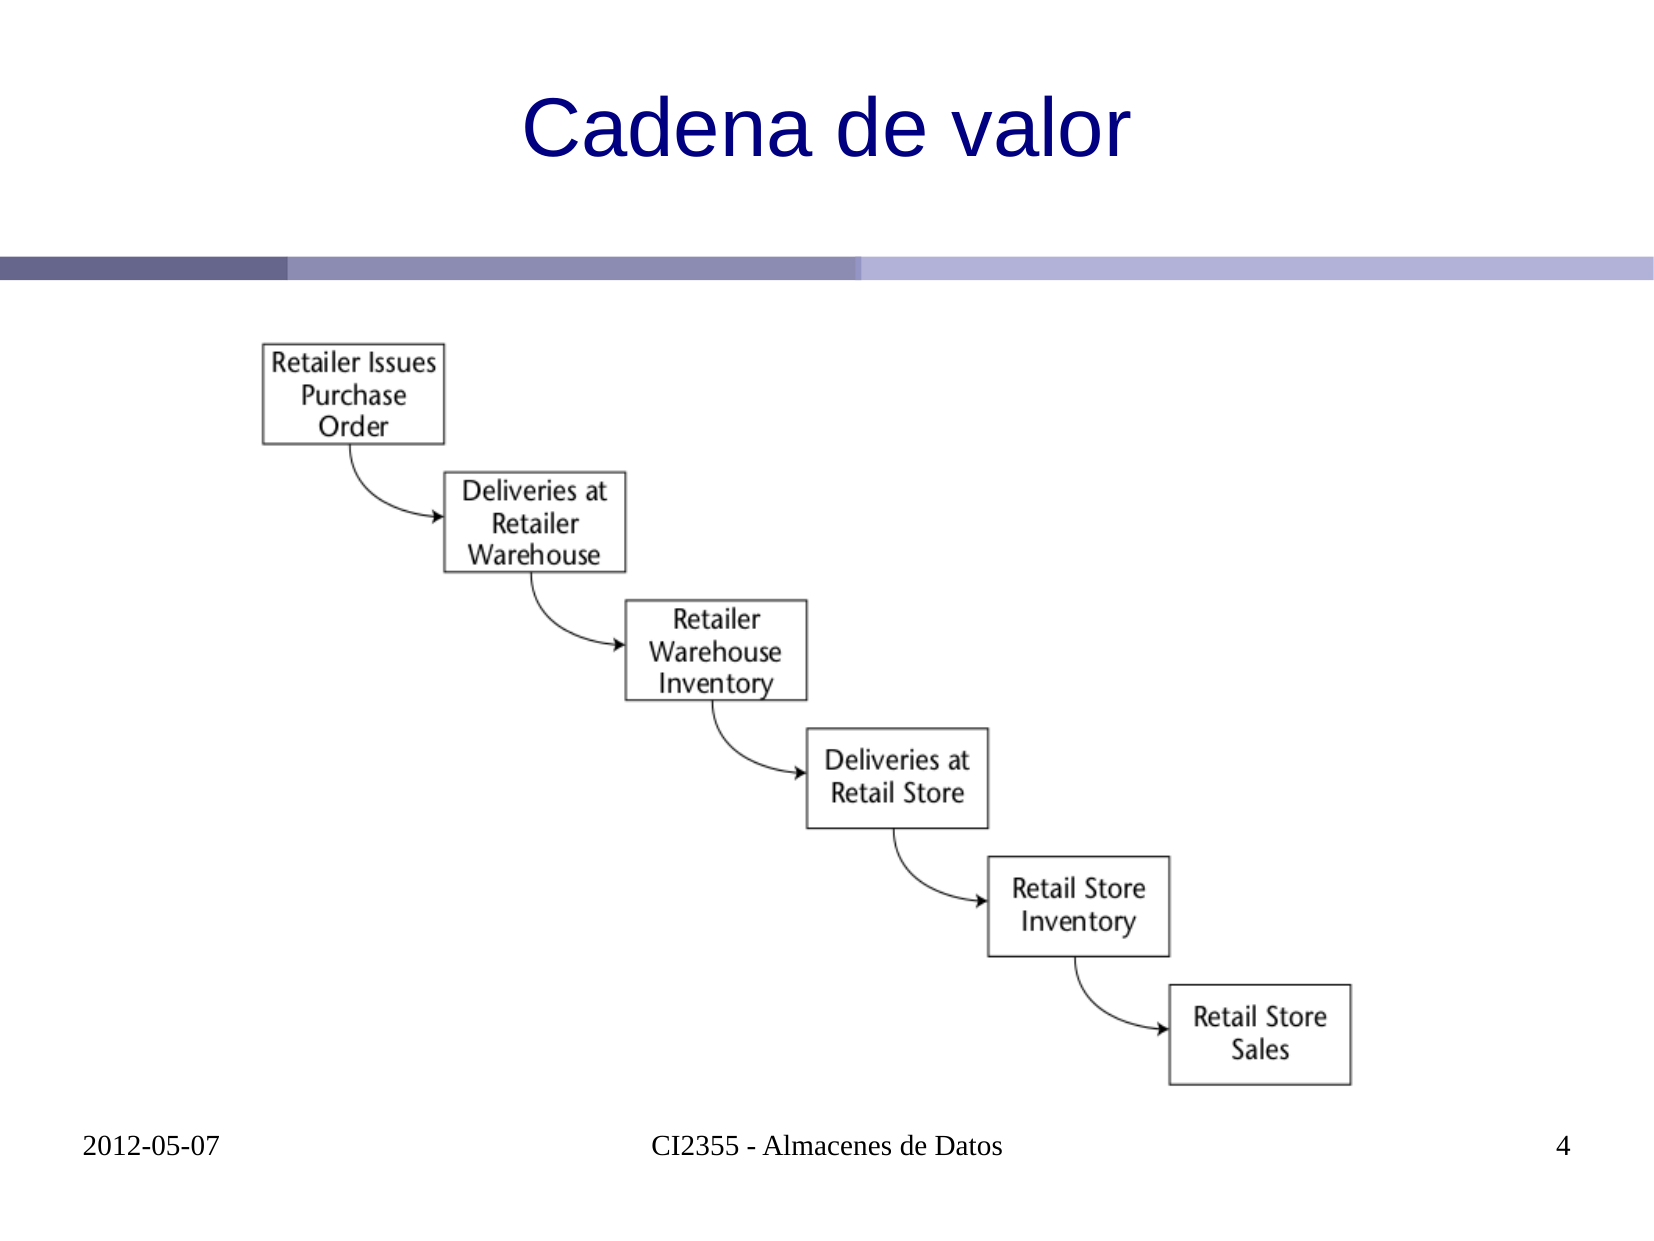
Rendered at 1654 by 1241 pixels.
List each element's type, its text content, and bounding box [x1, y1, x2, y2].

picture [248, 330, 1370, 1097]
title Cadena de valor [0, 0, 1654, 257]
